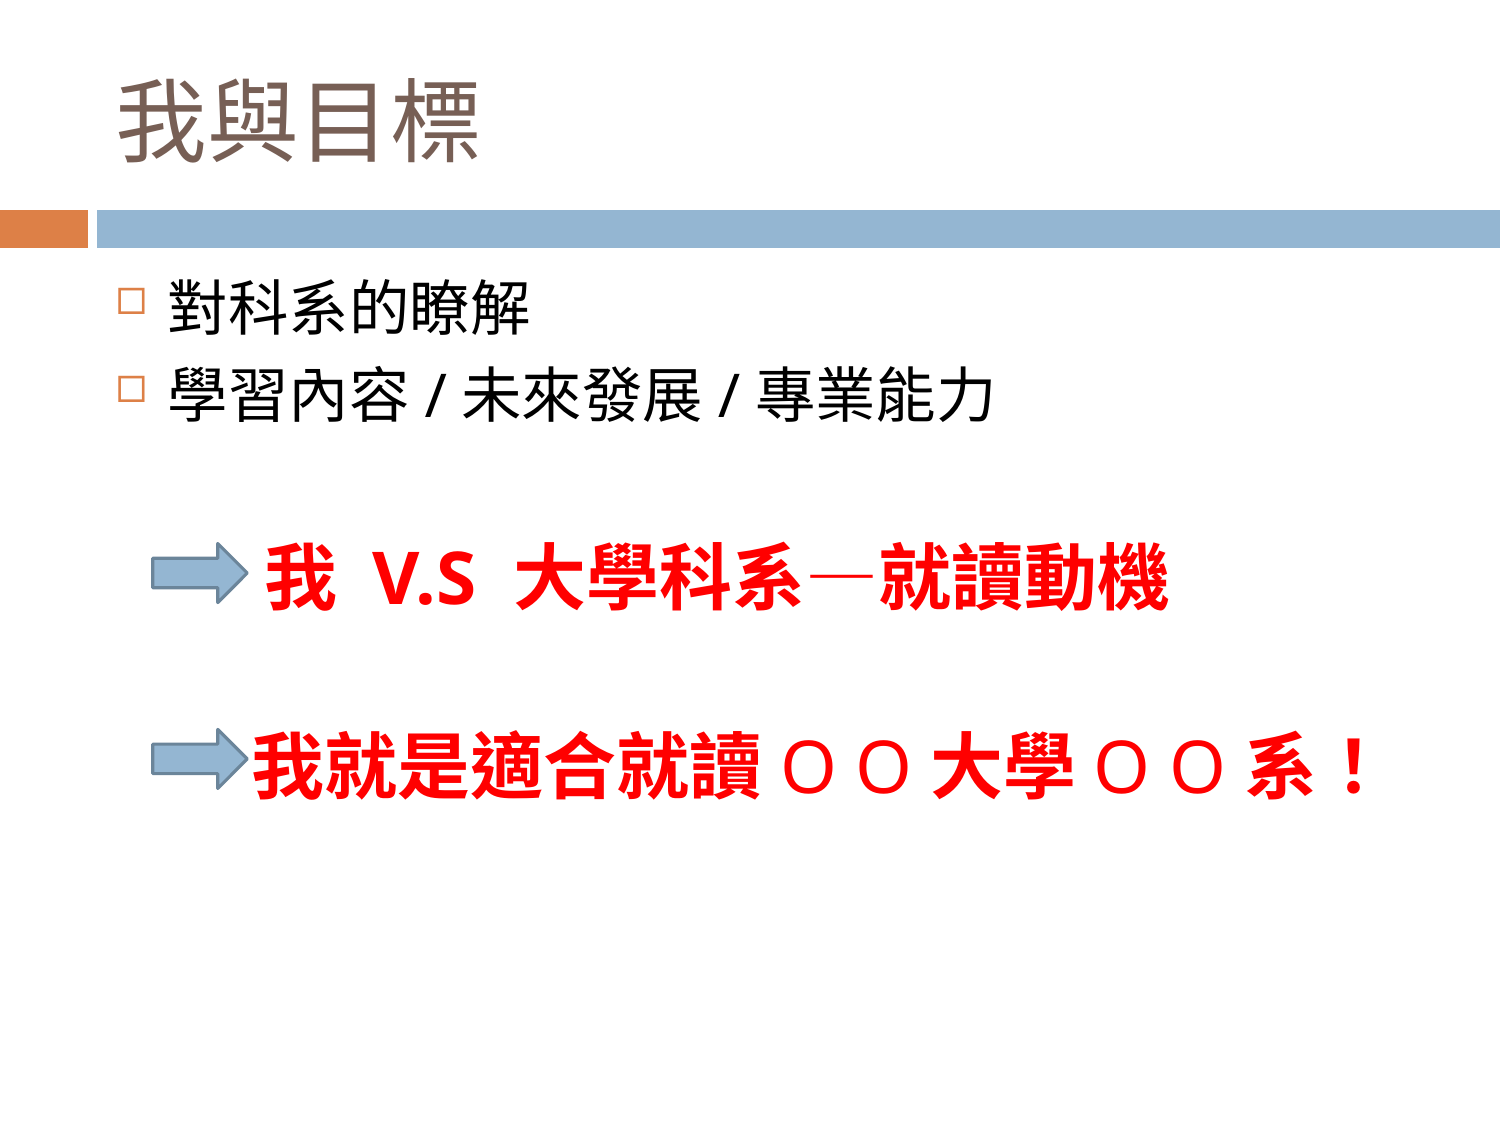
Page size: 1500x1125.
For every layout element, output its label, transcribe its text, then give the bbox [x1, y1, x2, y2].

text_box [152, 729, 248, 789]
list 對科系的瞭解 學習內容/未來發展/專業能力 我 V.S 大學科系—就讀動機 我就是適合就讀O O大學O O系！ [100, 262, 1438, 1000]
title 我與目標 [100, 37, 1438, 201]
text_box [152, 543, 248, 603]
